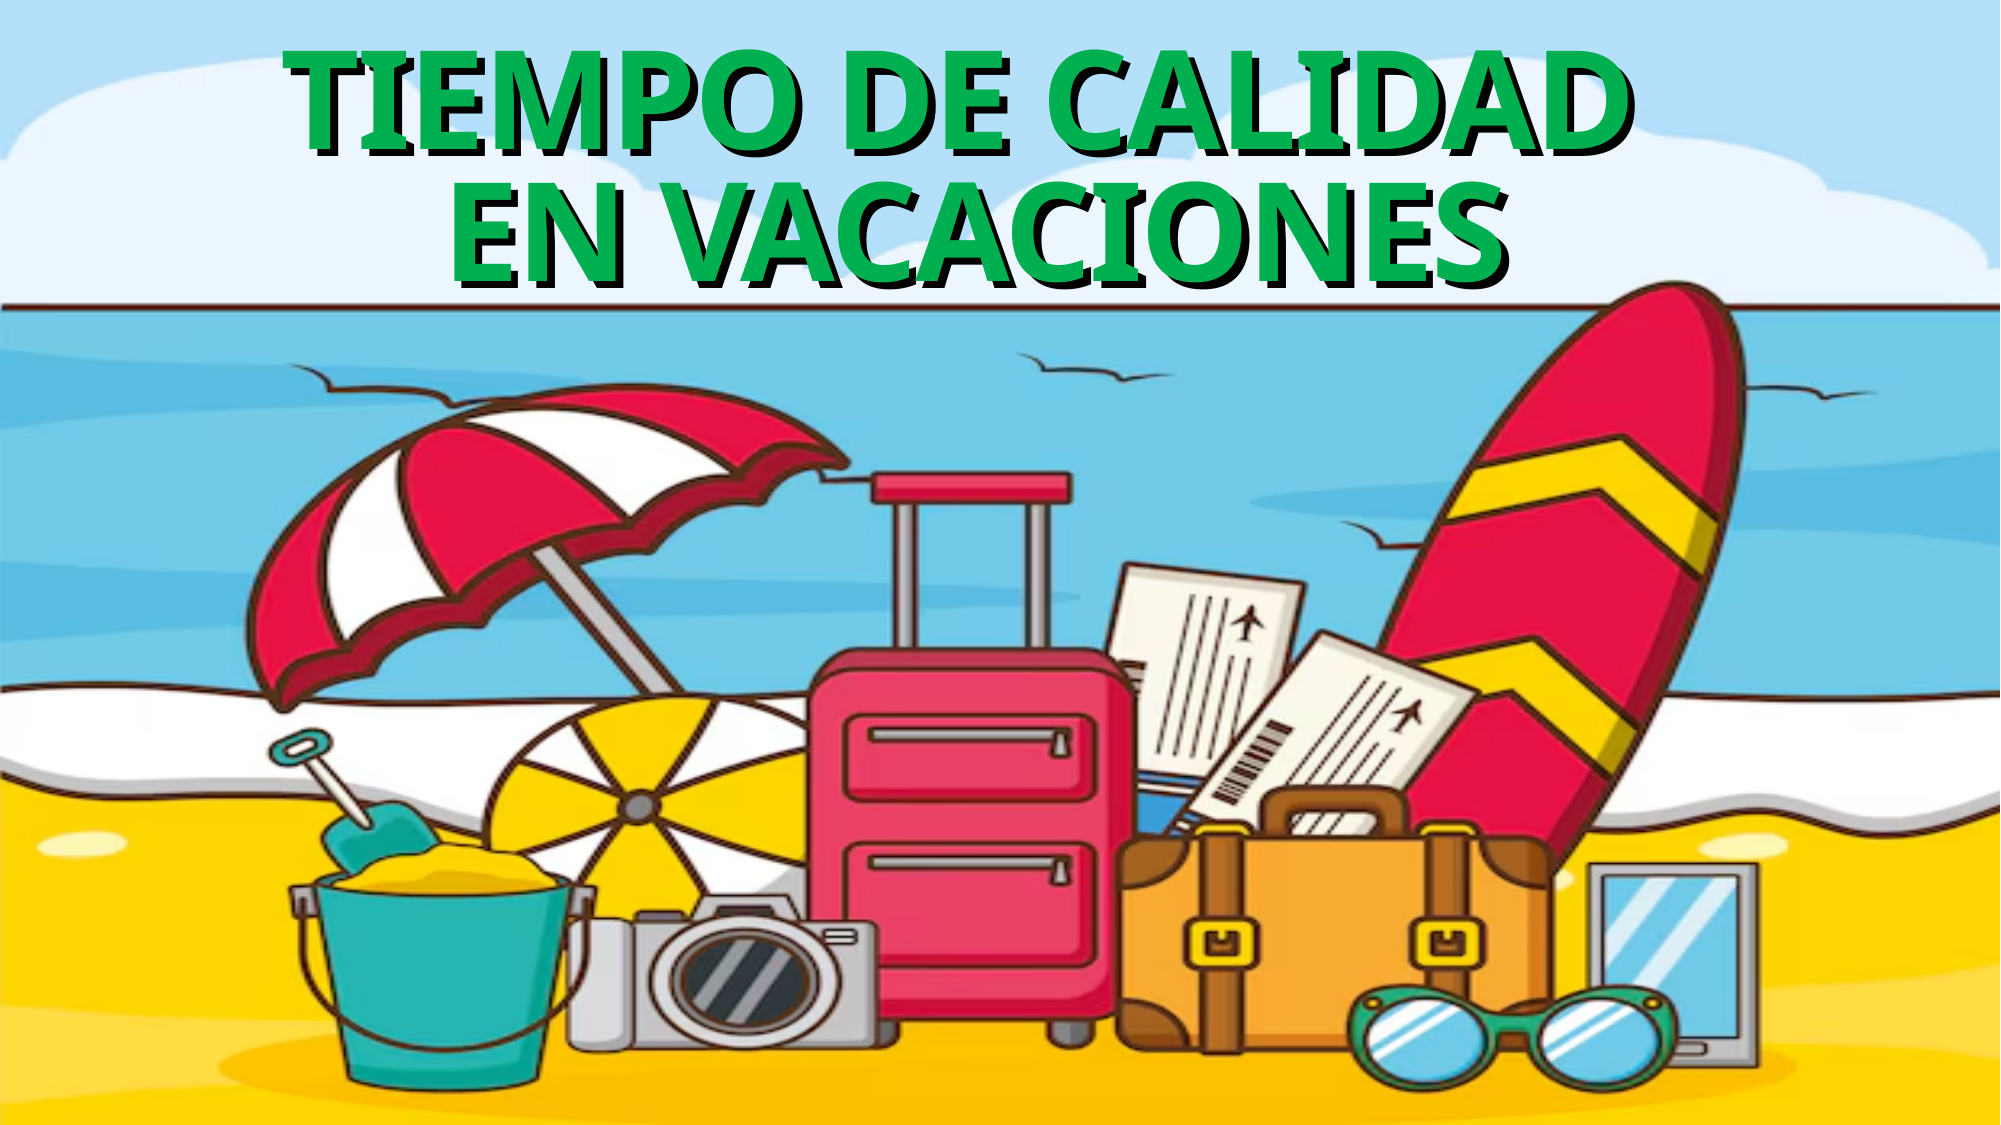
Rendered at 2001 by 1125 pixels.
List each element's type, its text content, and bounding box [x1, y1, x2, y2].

picture [0, 0, 2000, 1125]
title TIEMPO DE CALIDAD EN VACACIONES [0, 0, 1973, 316]
